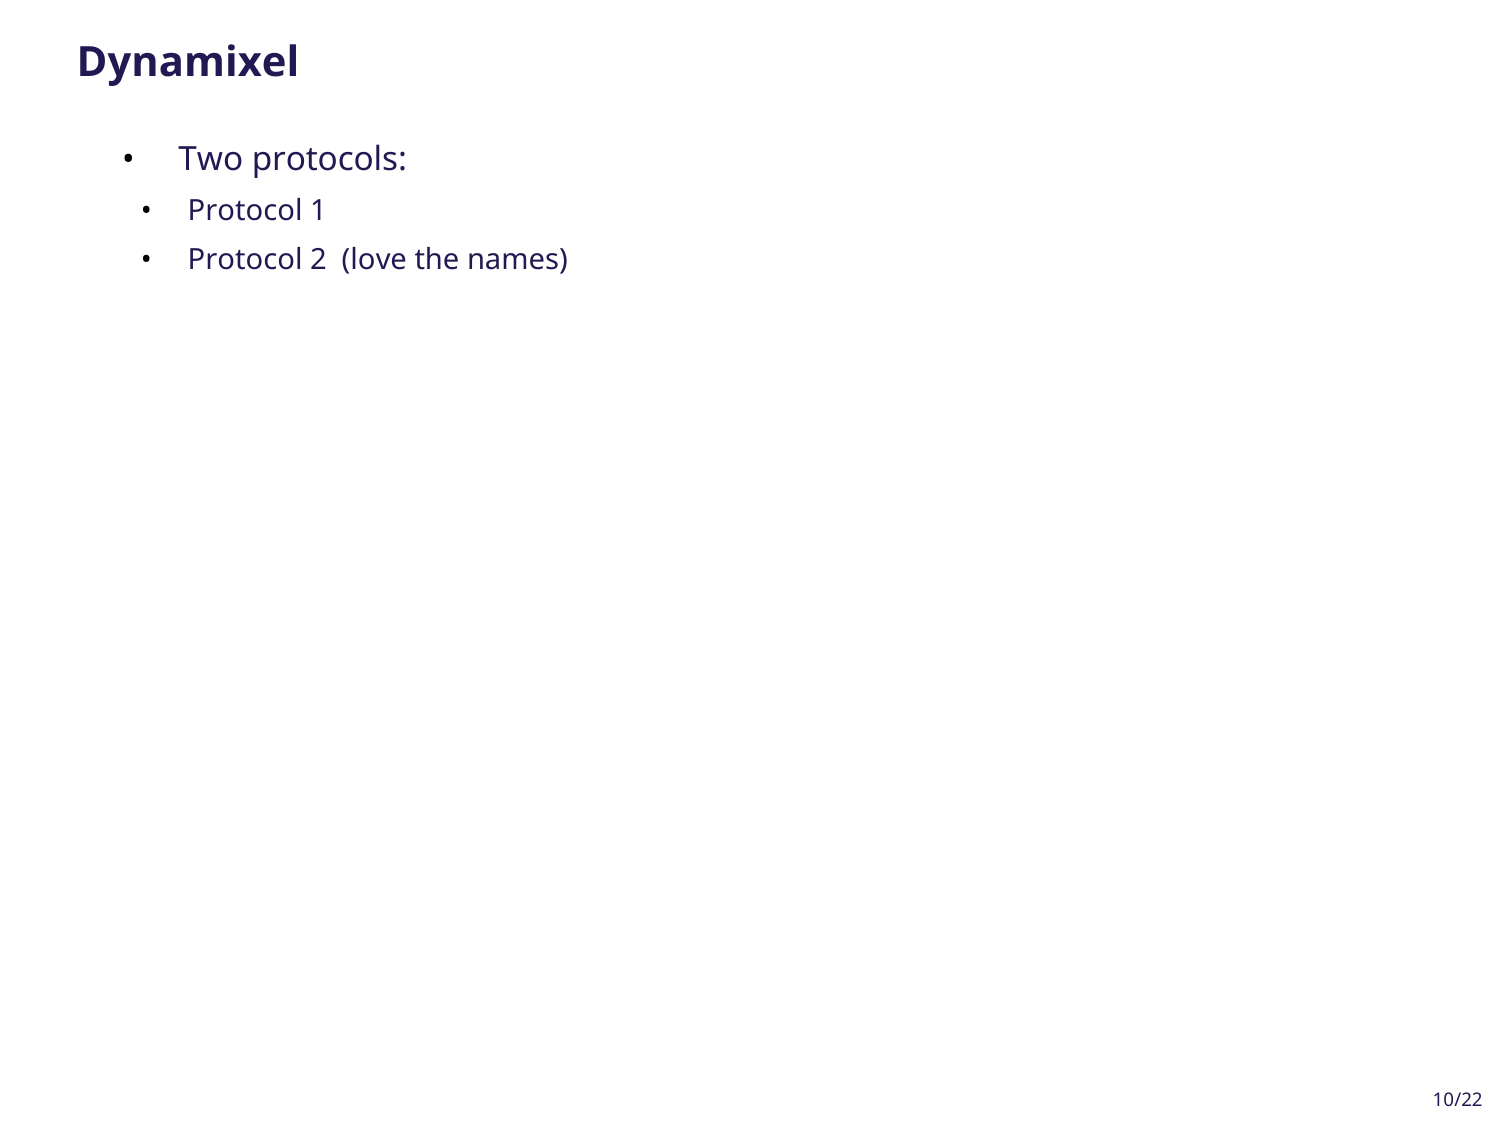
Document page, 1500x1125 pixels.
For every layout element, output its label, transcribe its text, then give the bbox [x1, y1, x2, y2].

list Two protocols: Protocol 1 Protocol 2 (love the names) [60, 135, 1482, 1081]
title Dynamixel [61, 28, 1441, 92]
